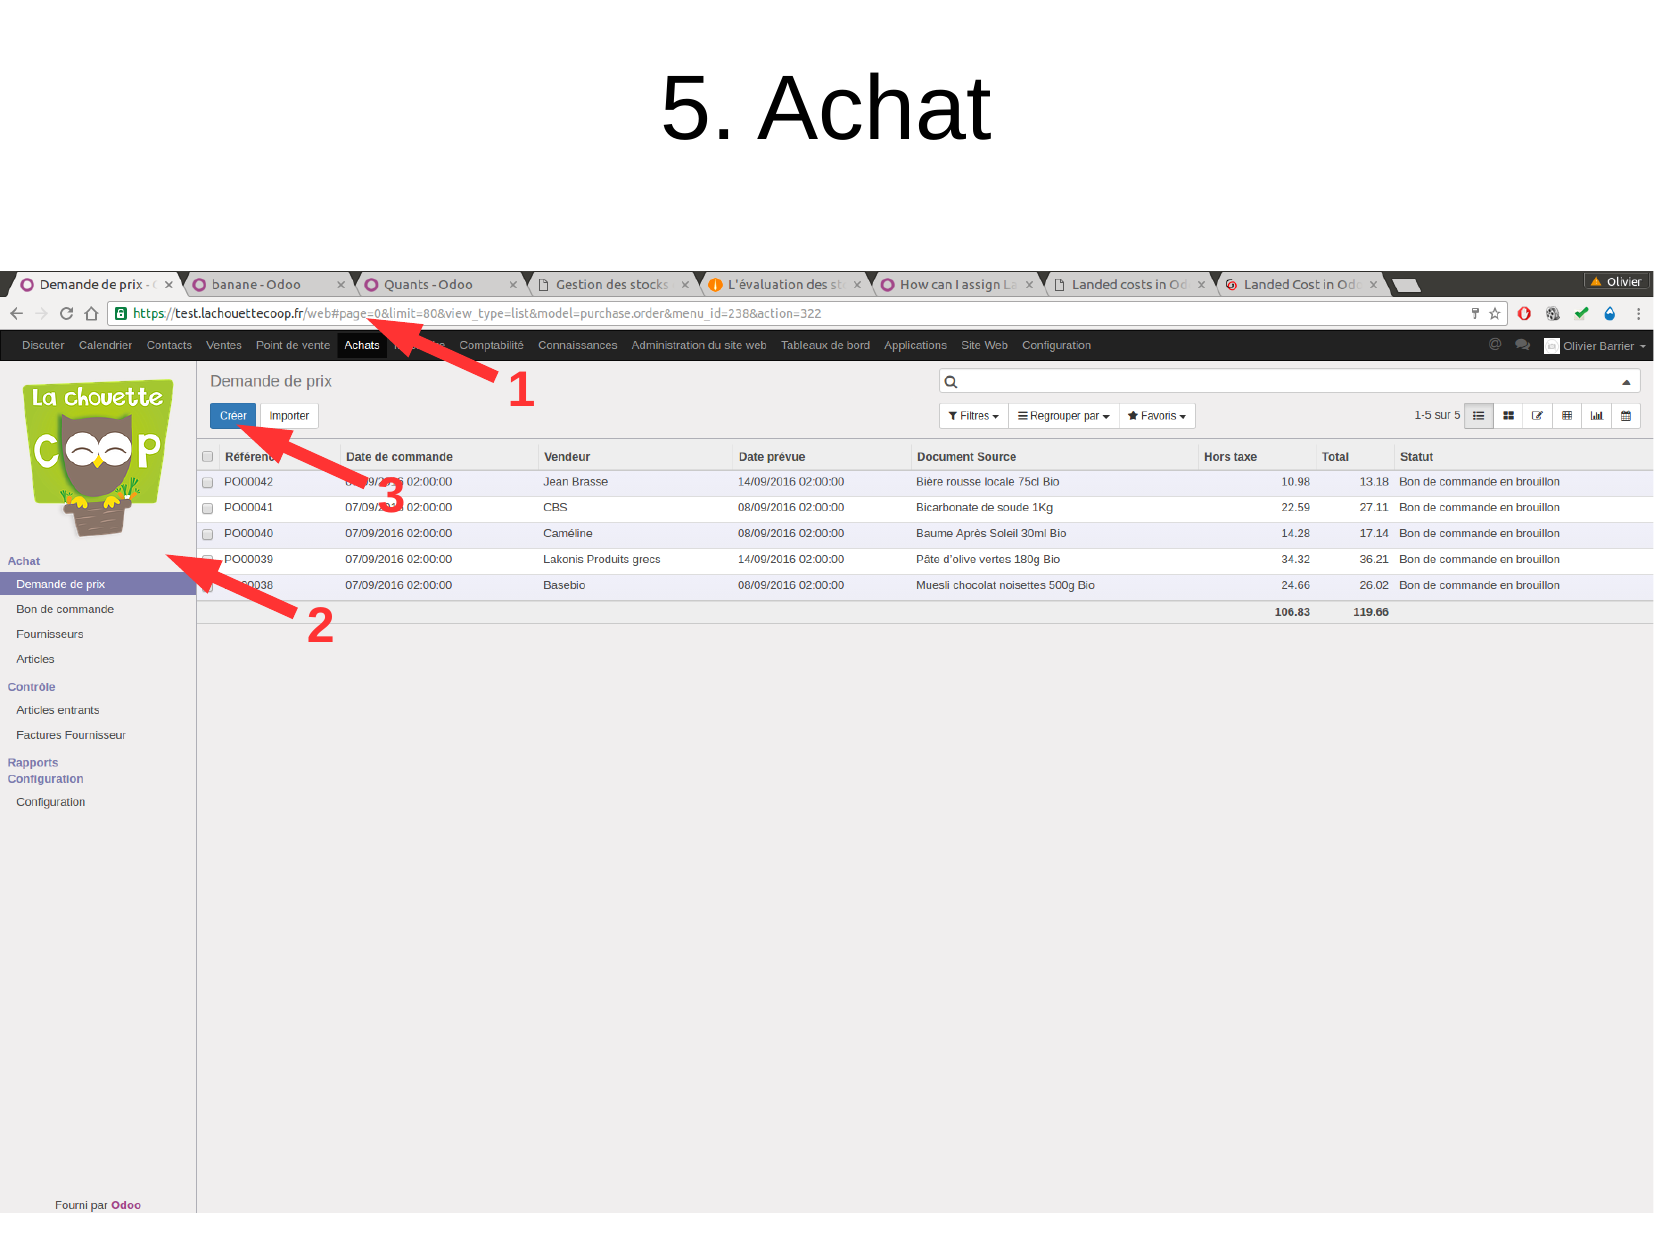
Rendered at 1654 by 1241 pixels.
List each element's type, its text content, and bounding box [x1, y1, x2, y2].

picture [0, 271, 1654, 1213]
title 5. Achat [82, 49, 1571, 166]
text_box 2 [292, 590, 350, 662]
text_box 1 [492, 354, 551, 426]
text_box 3 [362, 460, 421, 532]
